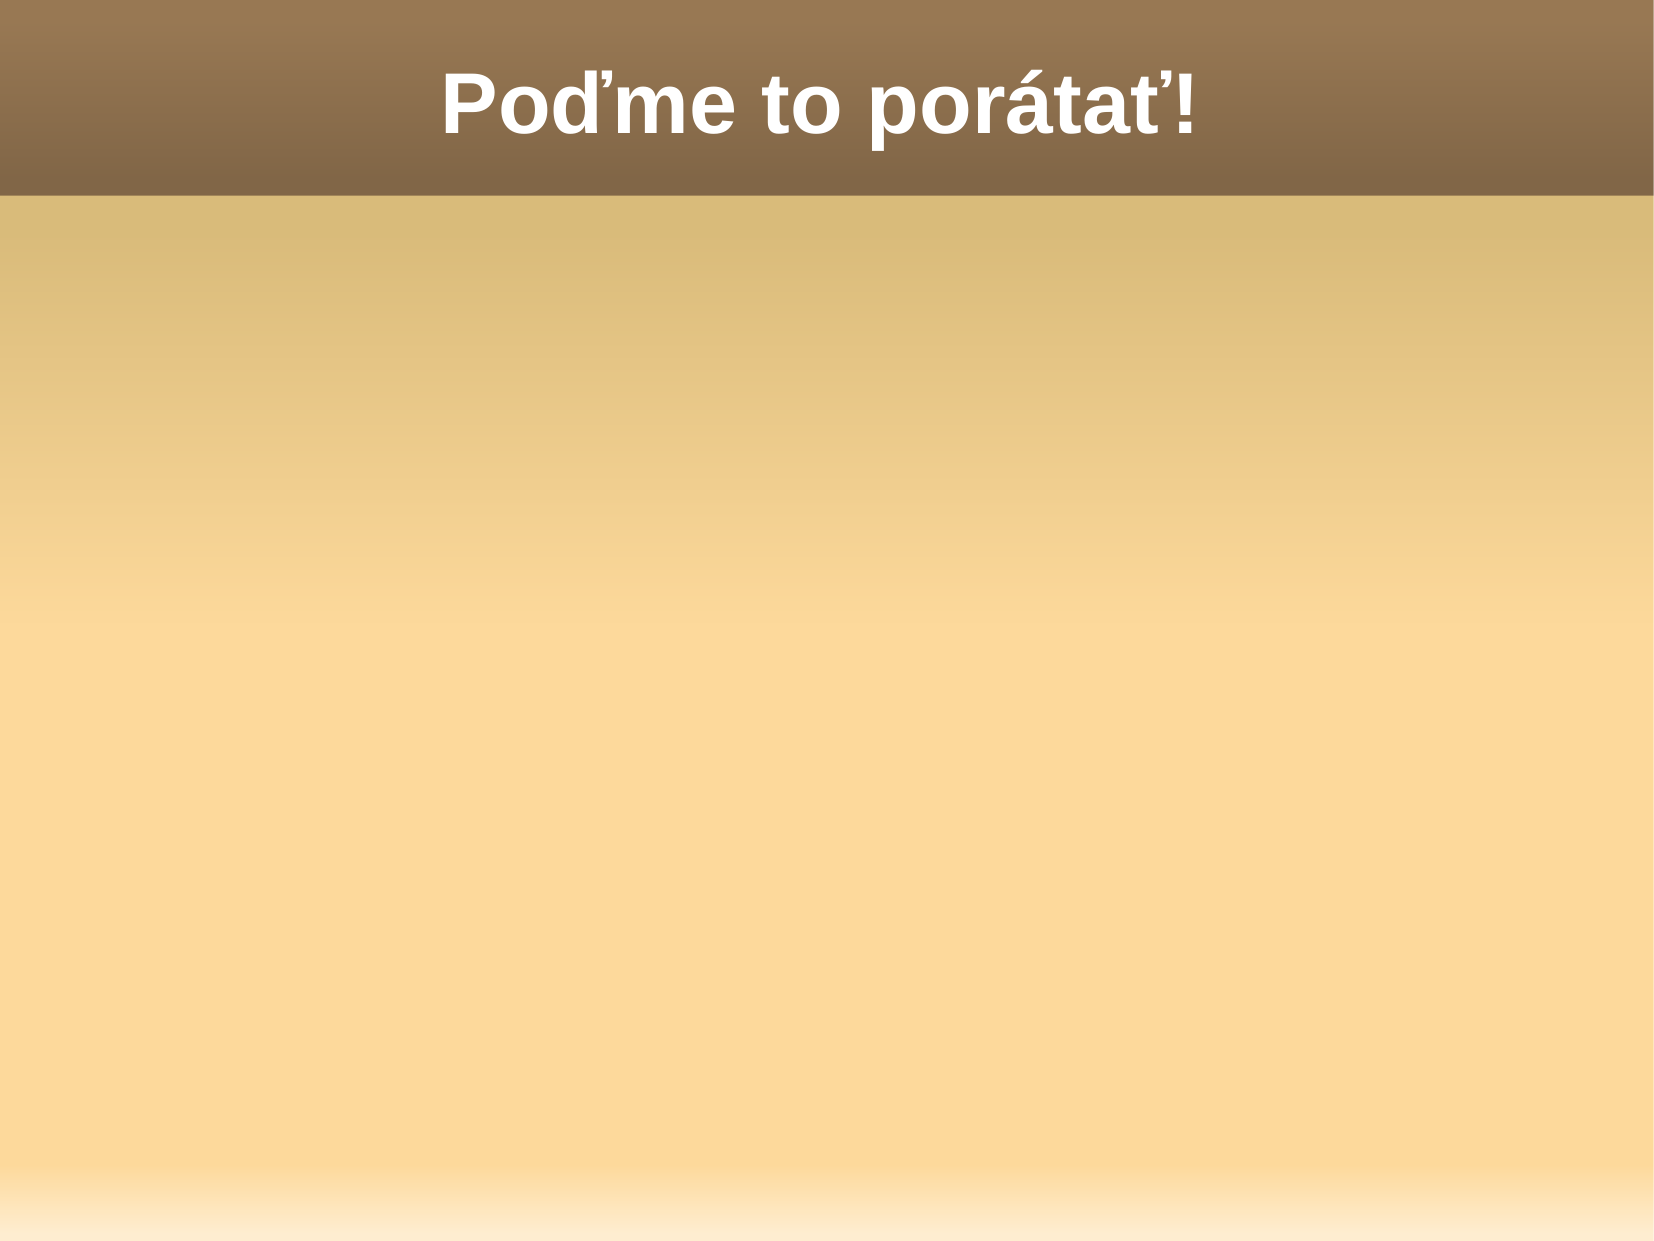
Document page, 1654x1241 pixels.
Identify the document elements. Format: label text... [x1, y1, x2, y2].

title Poďme to porátať! [76, 0, 1565, 208]
picture [0, 0, 1654, 1241]
